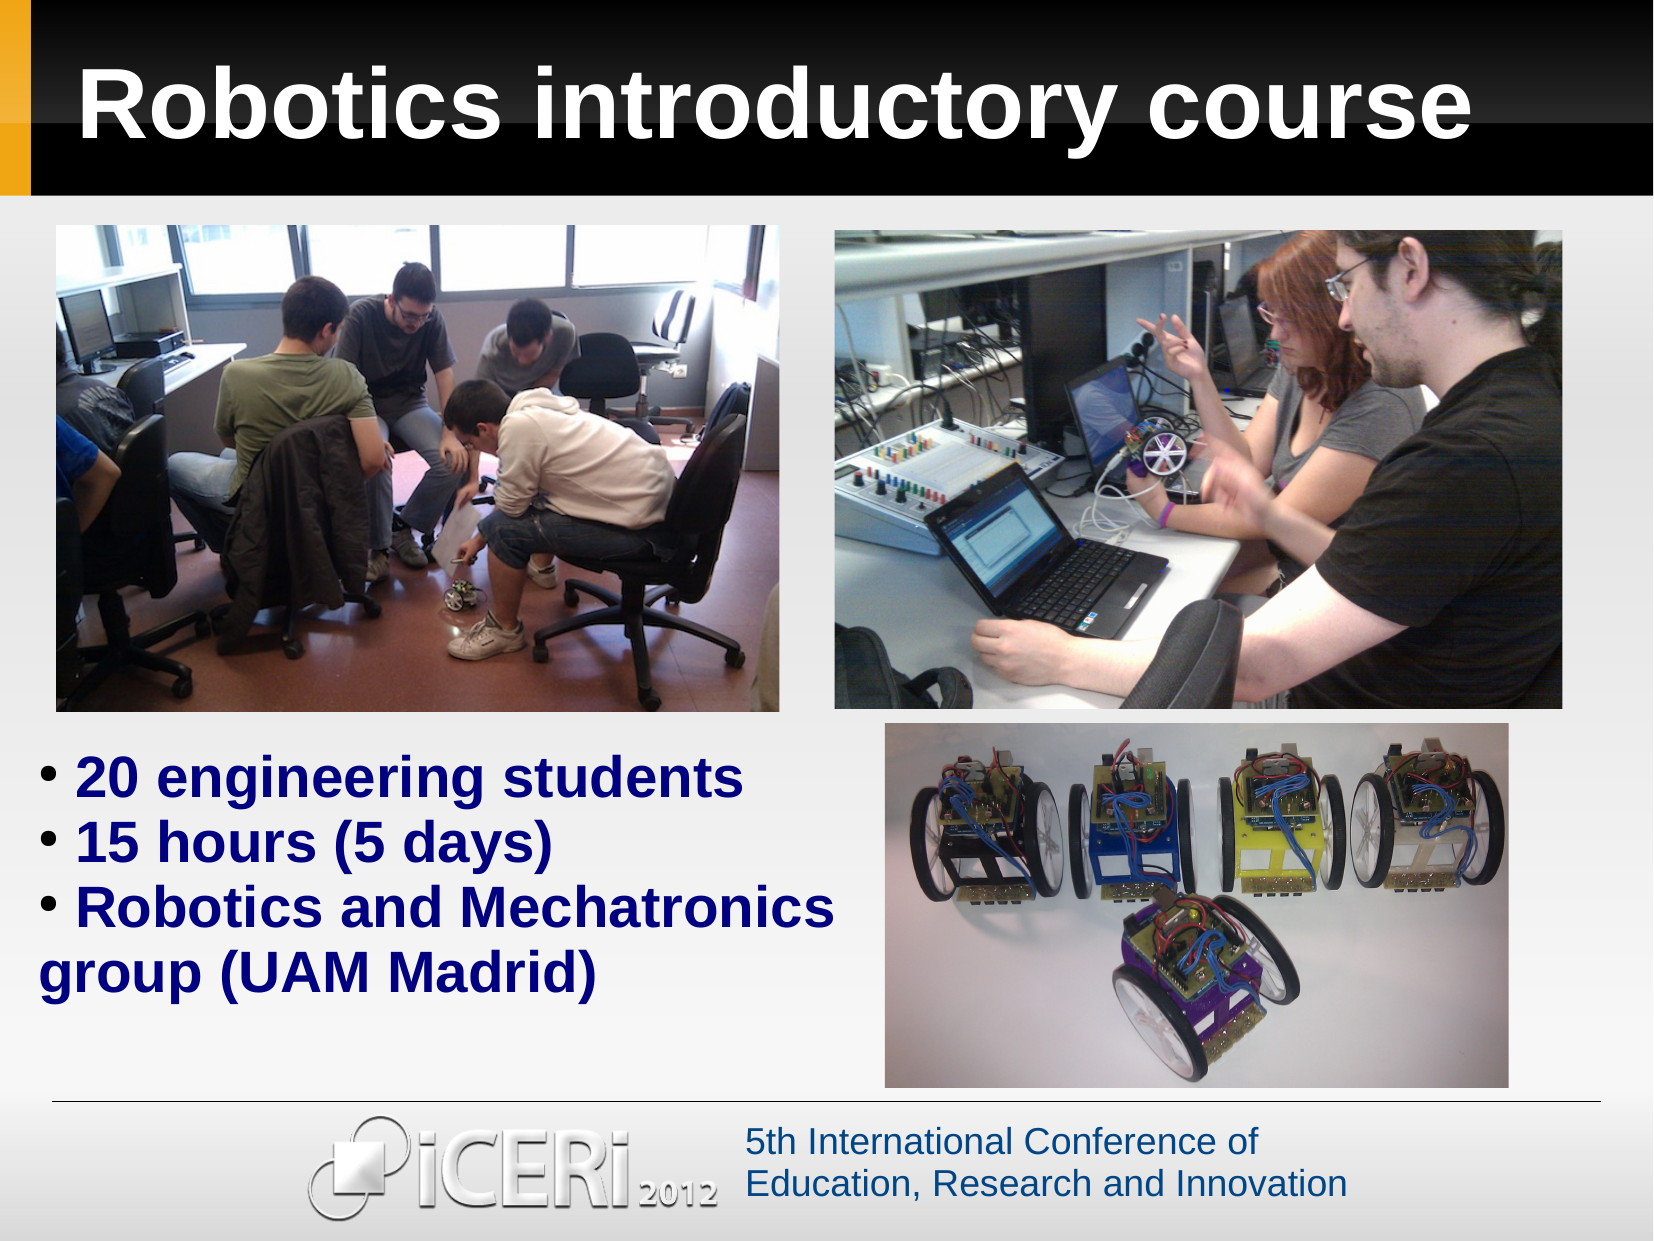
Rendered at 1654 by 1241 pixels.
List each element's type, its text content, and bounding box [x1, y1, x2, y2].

text_box 20 engineering students 15 hours (5 days) Robotics and Mechatronics group (UAM Madrid) [23, 730, 884, 1086]
title Robotics introductory course [76, 0, 1565, 208]
picture [0, 0, 1654, 1241]
text_box 5th International Conference of Education, Research and Innovation [730, 1109, 1653, 1241]
